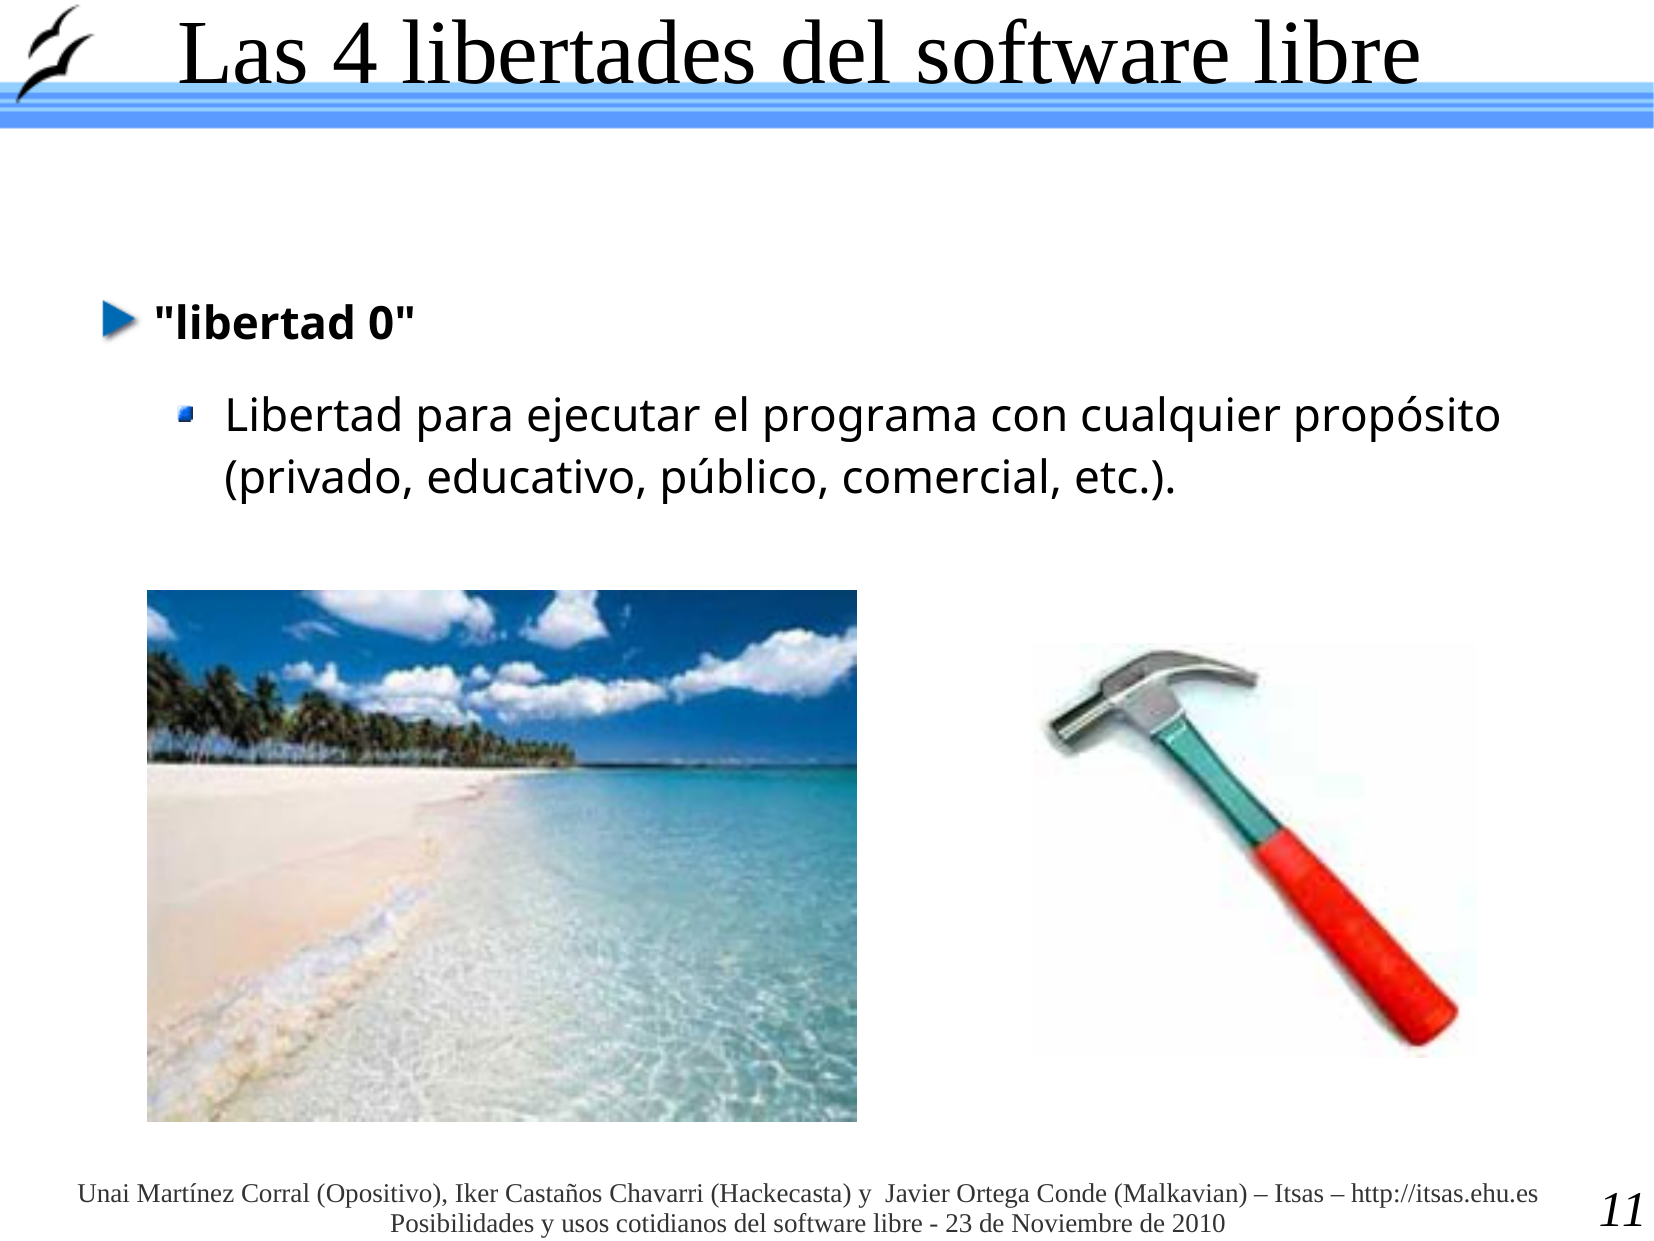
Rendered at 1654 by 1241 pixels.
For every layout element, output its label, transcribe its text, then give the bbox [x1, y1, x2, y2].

title Las 4 libertades del software libre [94, 0, 1507, 107]
picture [147, 590, 857, 1123]
picture [0, 0, 1654, 133]
picture [1033, 643, 1477, 1058]
list "libertad 0" Libertad para ejecutar el programa con cualquier propósito (privado, educativo, público, comercial, etc.). [82, 290, 1571, 1094]
